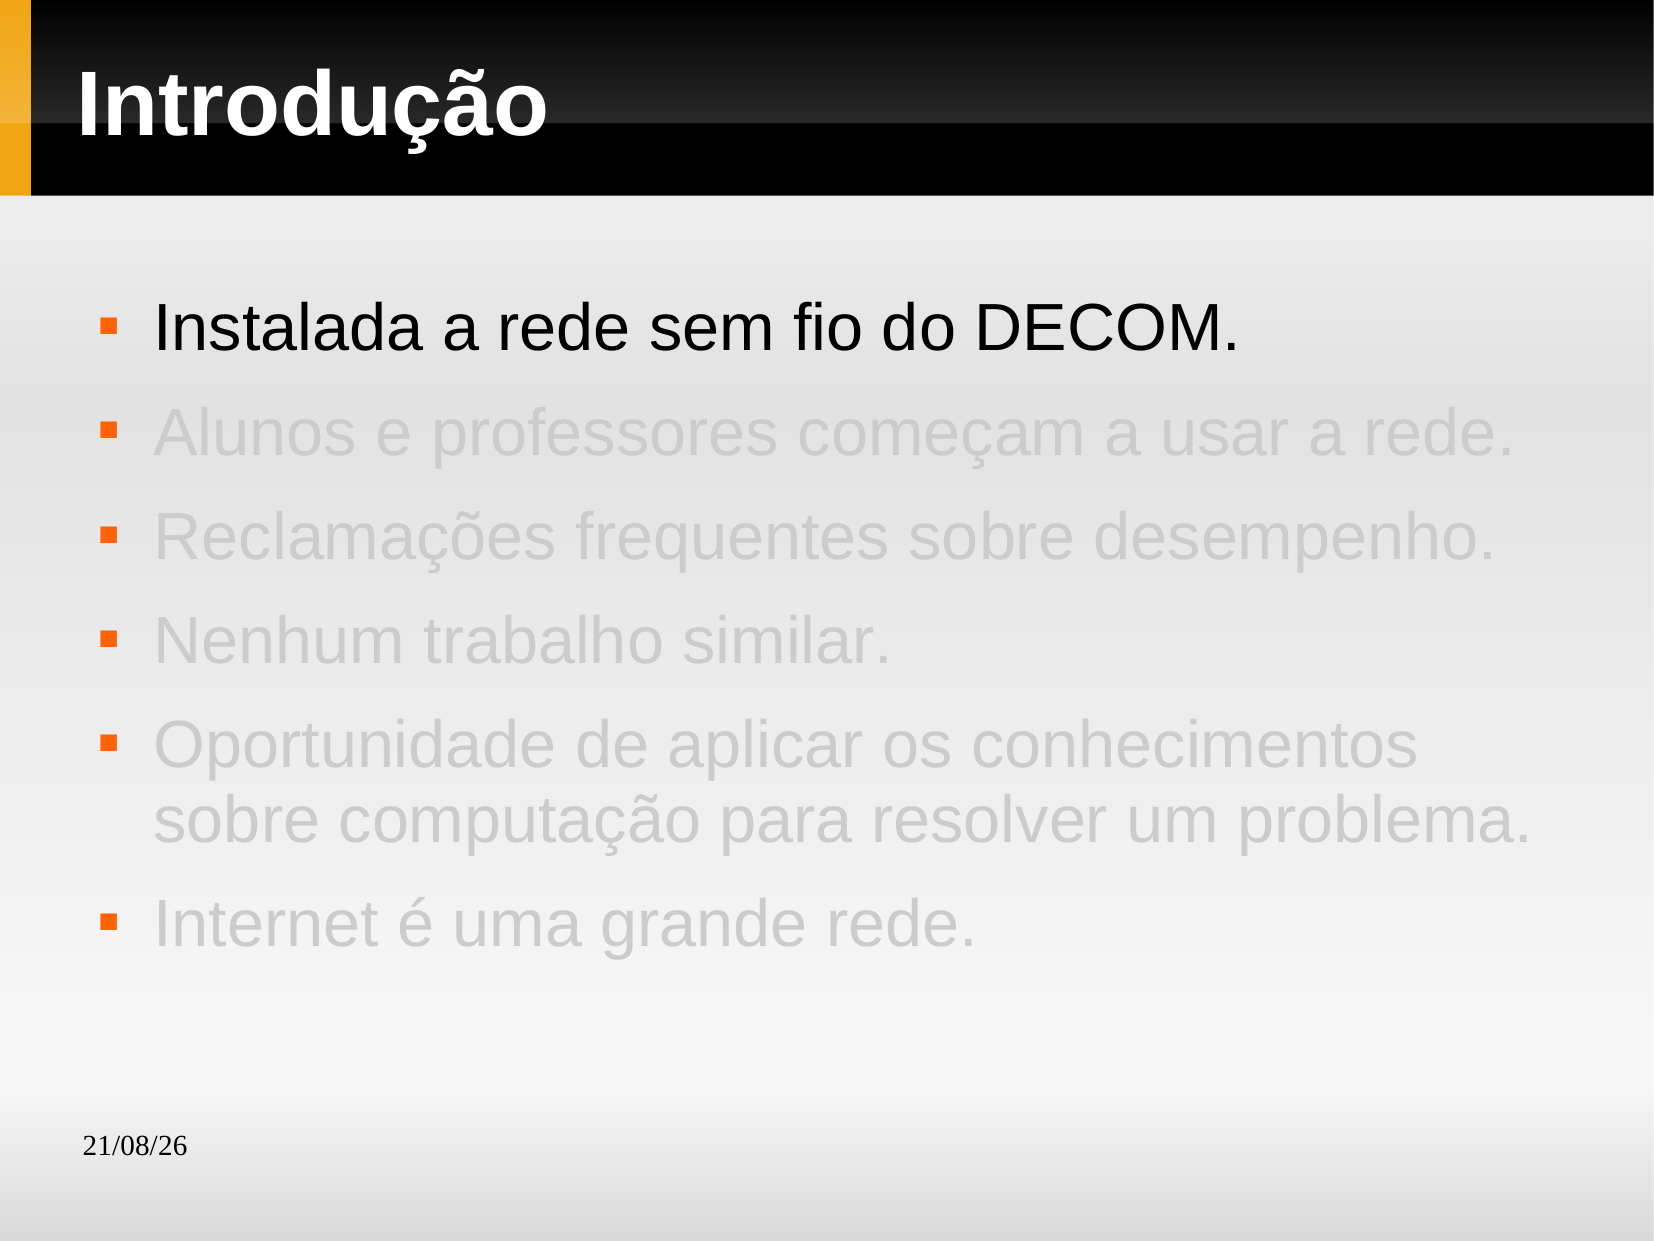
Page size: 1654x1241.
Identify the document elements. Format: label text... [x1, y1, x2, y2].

picture [0, 0, 1654, 1241]
list Instalada a rede sem fio do DECOM. Alunos e professores começam a usar a rede. Reclamações frequentes sobre desempenho. Nenhum trabalho similar. Oportunidade de aplicar os conhecimentos sobre computação para resolver um problema. Internet é uma grande rede. [82, 290, 1571, 1094]
title Introdução [76, 7, 1565, 200]
